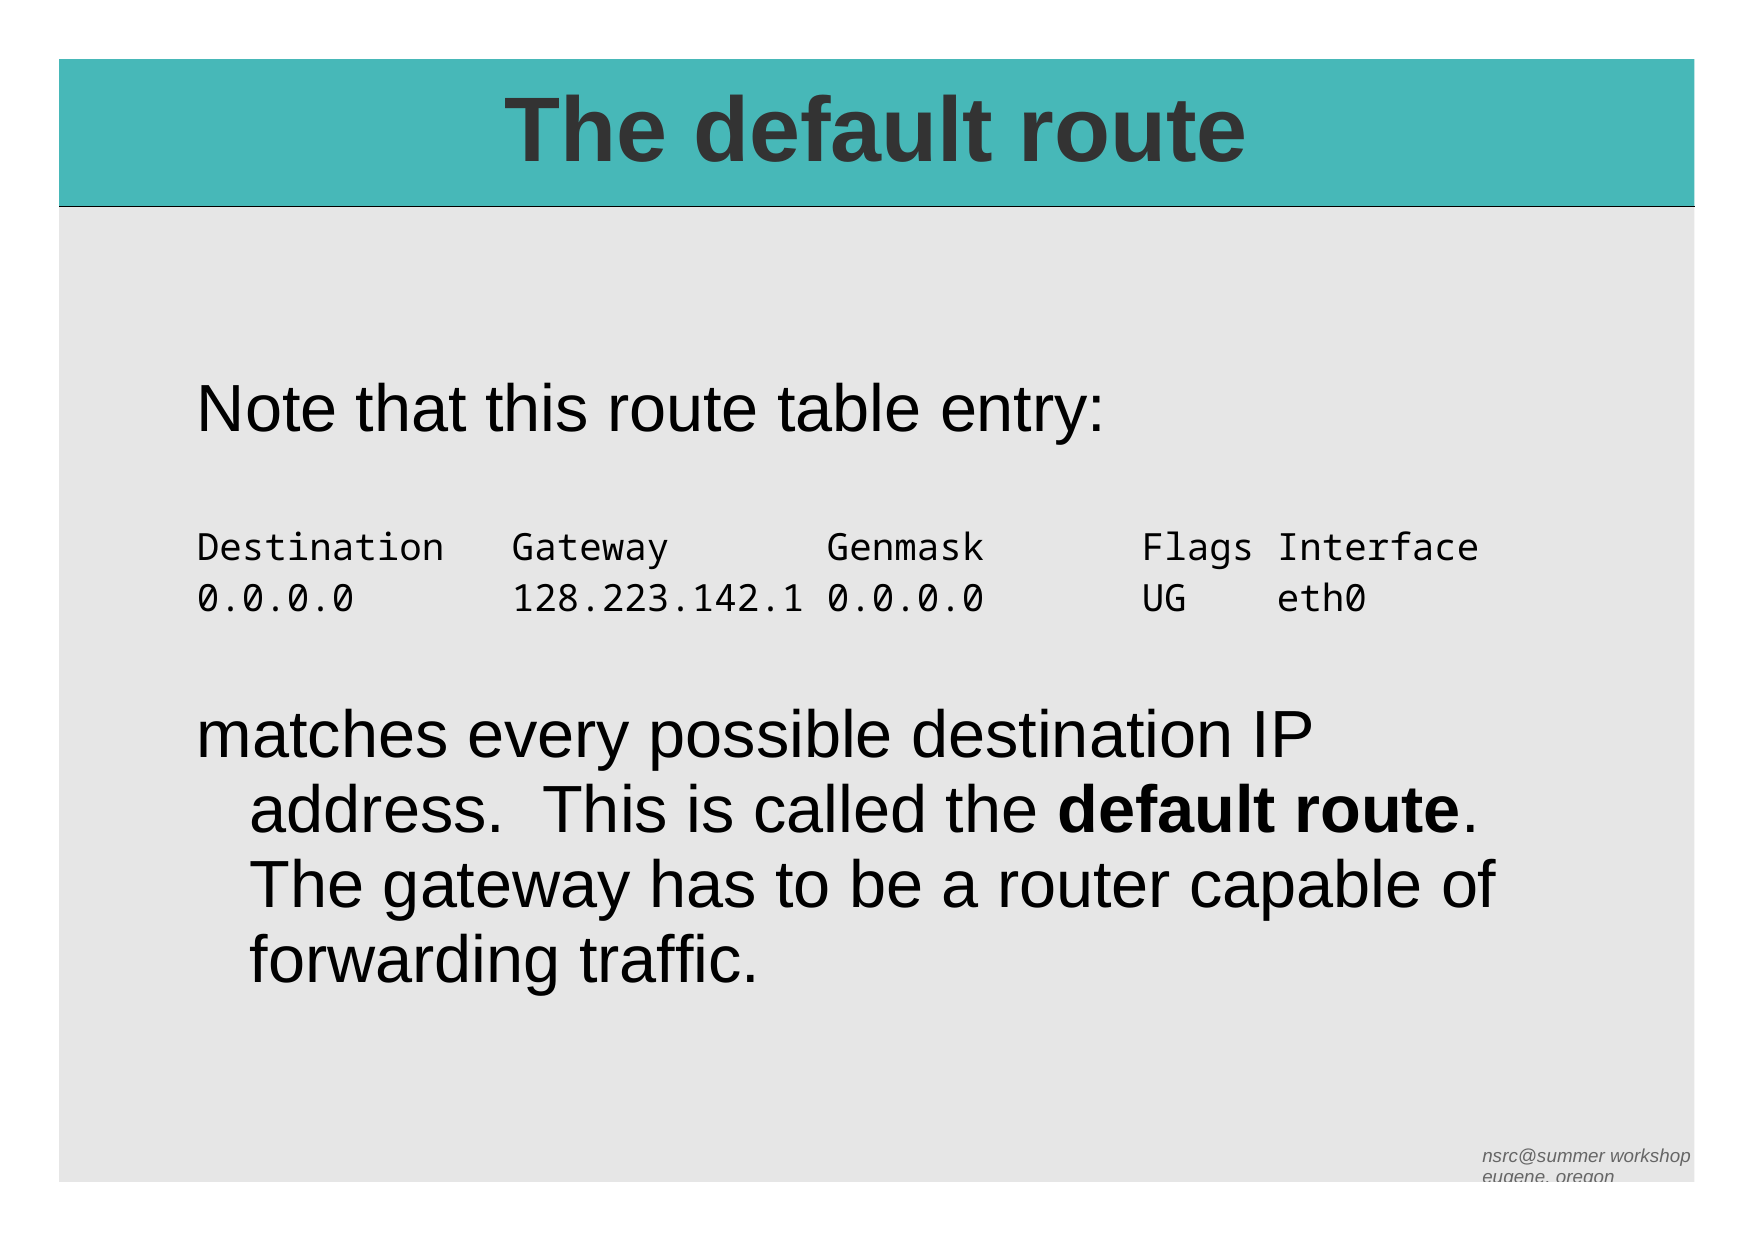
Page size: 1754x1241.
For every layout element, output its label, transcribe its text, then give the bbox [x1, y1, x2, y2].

list Note that this route table entry: Destination Gateway Genmask Flags Interface 0.0.0.0 128.223.142.1 0.0.0.0 UG eth0 matches every possible destination IP address. This is called the default route. The gateway has to be a router capable of forwarding traffic. [179, 371, 1576, 1079]
title The default route [59, 41, 1695, 219]
